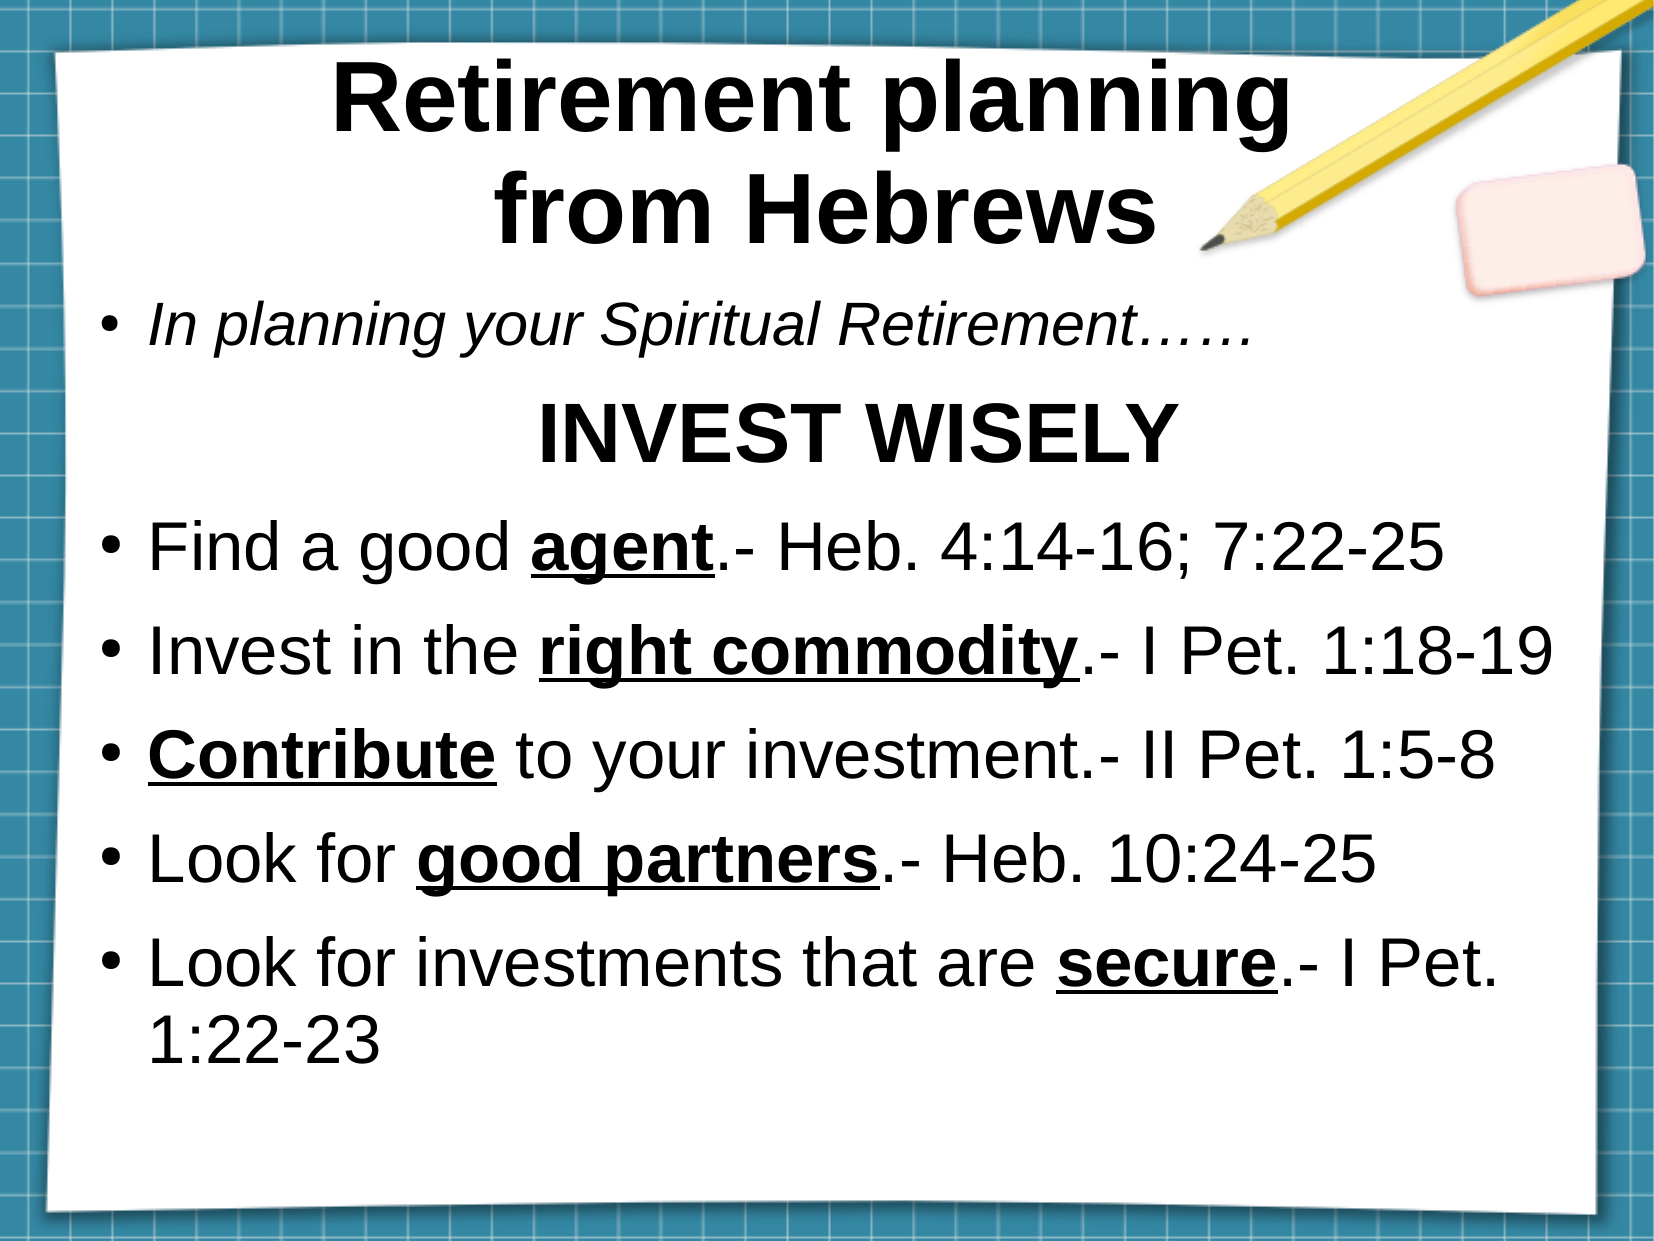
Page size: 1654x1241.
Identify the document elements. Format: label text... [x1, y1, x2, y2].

title Retirement planning from Hebrews [82, 41, 1571, 265]
picture [0, 0, 1654, 1241]
list In planning your Spiritual Retirement…… INVEST WISELY Find a good agent.- Heb. 4:14-16; 7:22-25 Invest in the right commodity.- I Pet. 1:18-19 Contribute to your investment.- II Pet. 1:5-8 Look for good partners.- Heb. 10:24-25 Look for investments that are secure.- I Pet. 1:22-23 [82, 290, 1571, 1141]
